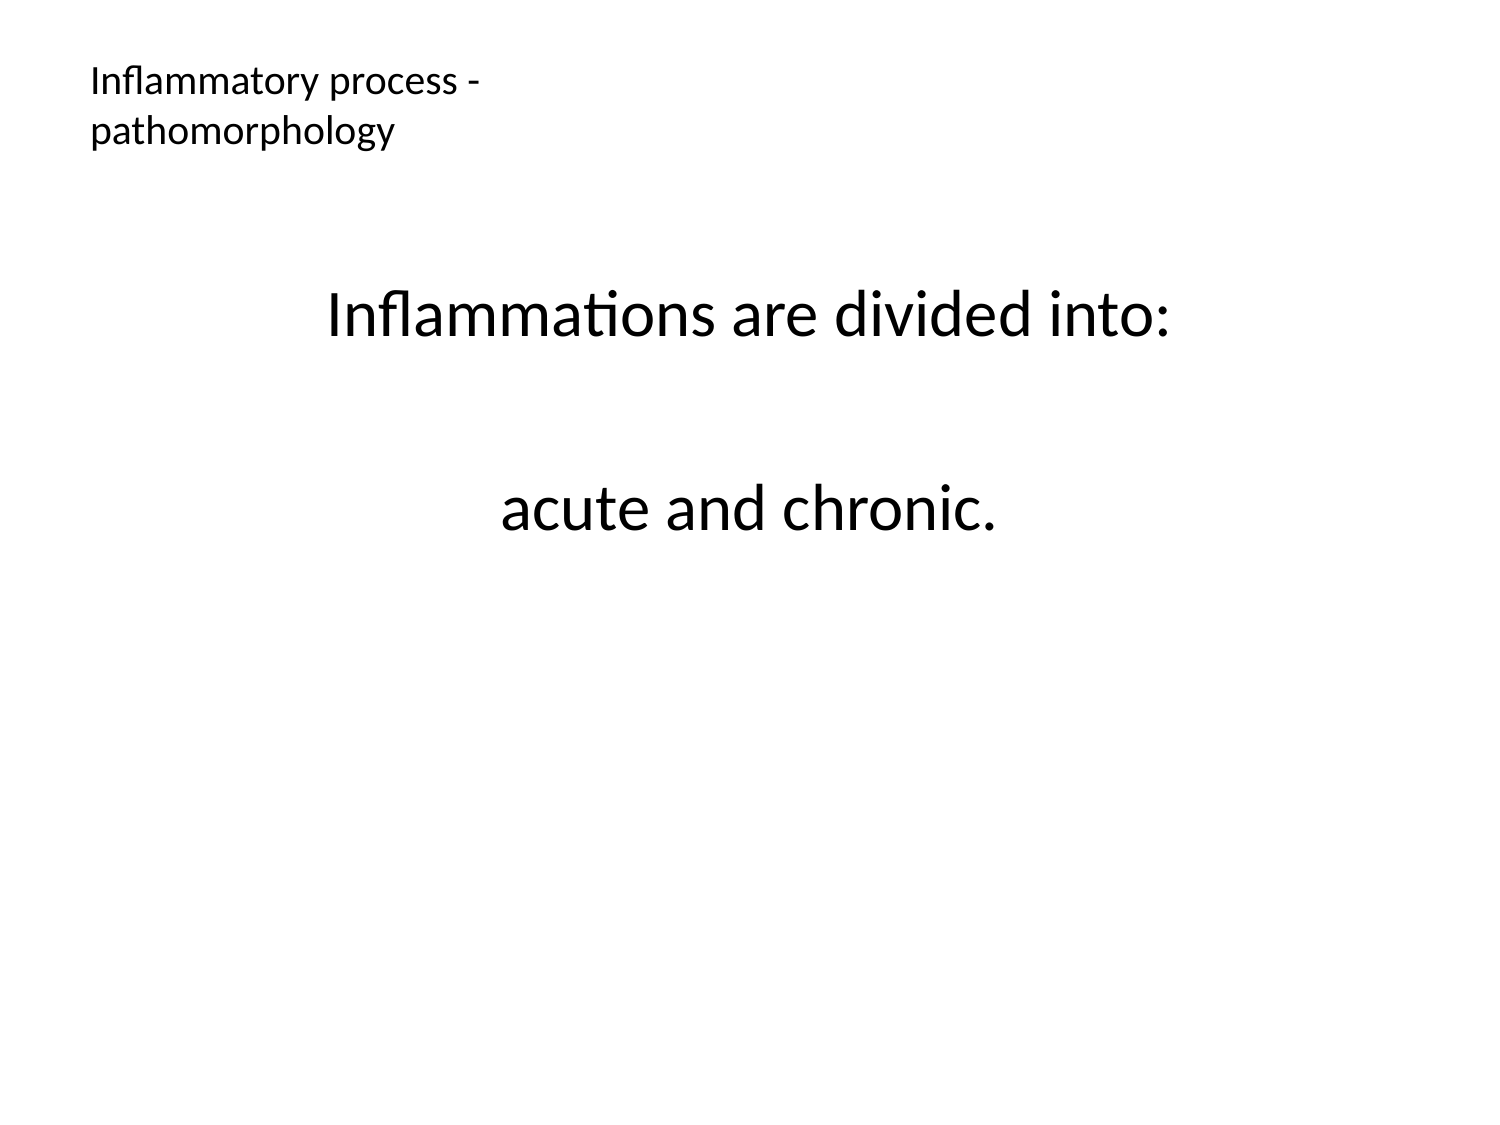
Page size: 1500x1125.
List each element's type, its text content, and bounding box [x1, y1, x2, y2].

title Inflammatory process - pathomorphology [75, 45, 656, 126]
list Inflammations are divided into: acute and chronic. [75, 262, 1426, 1005]
